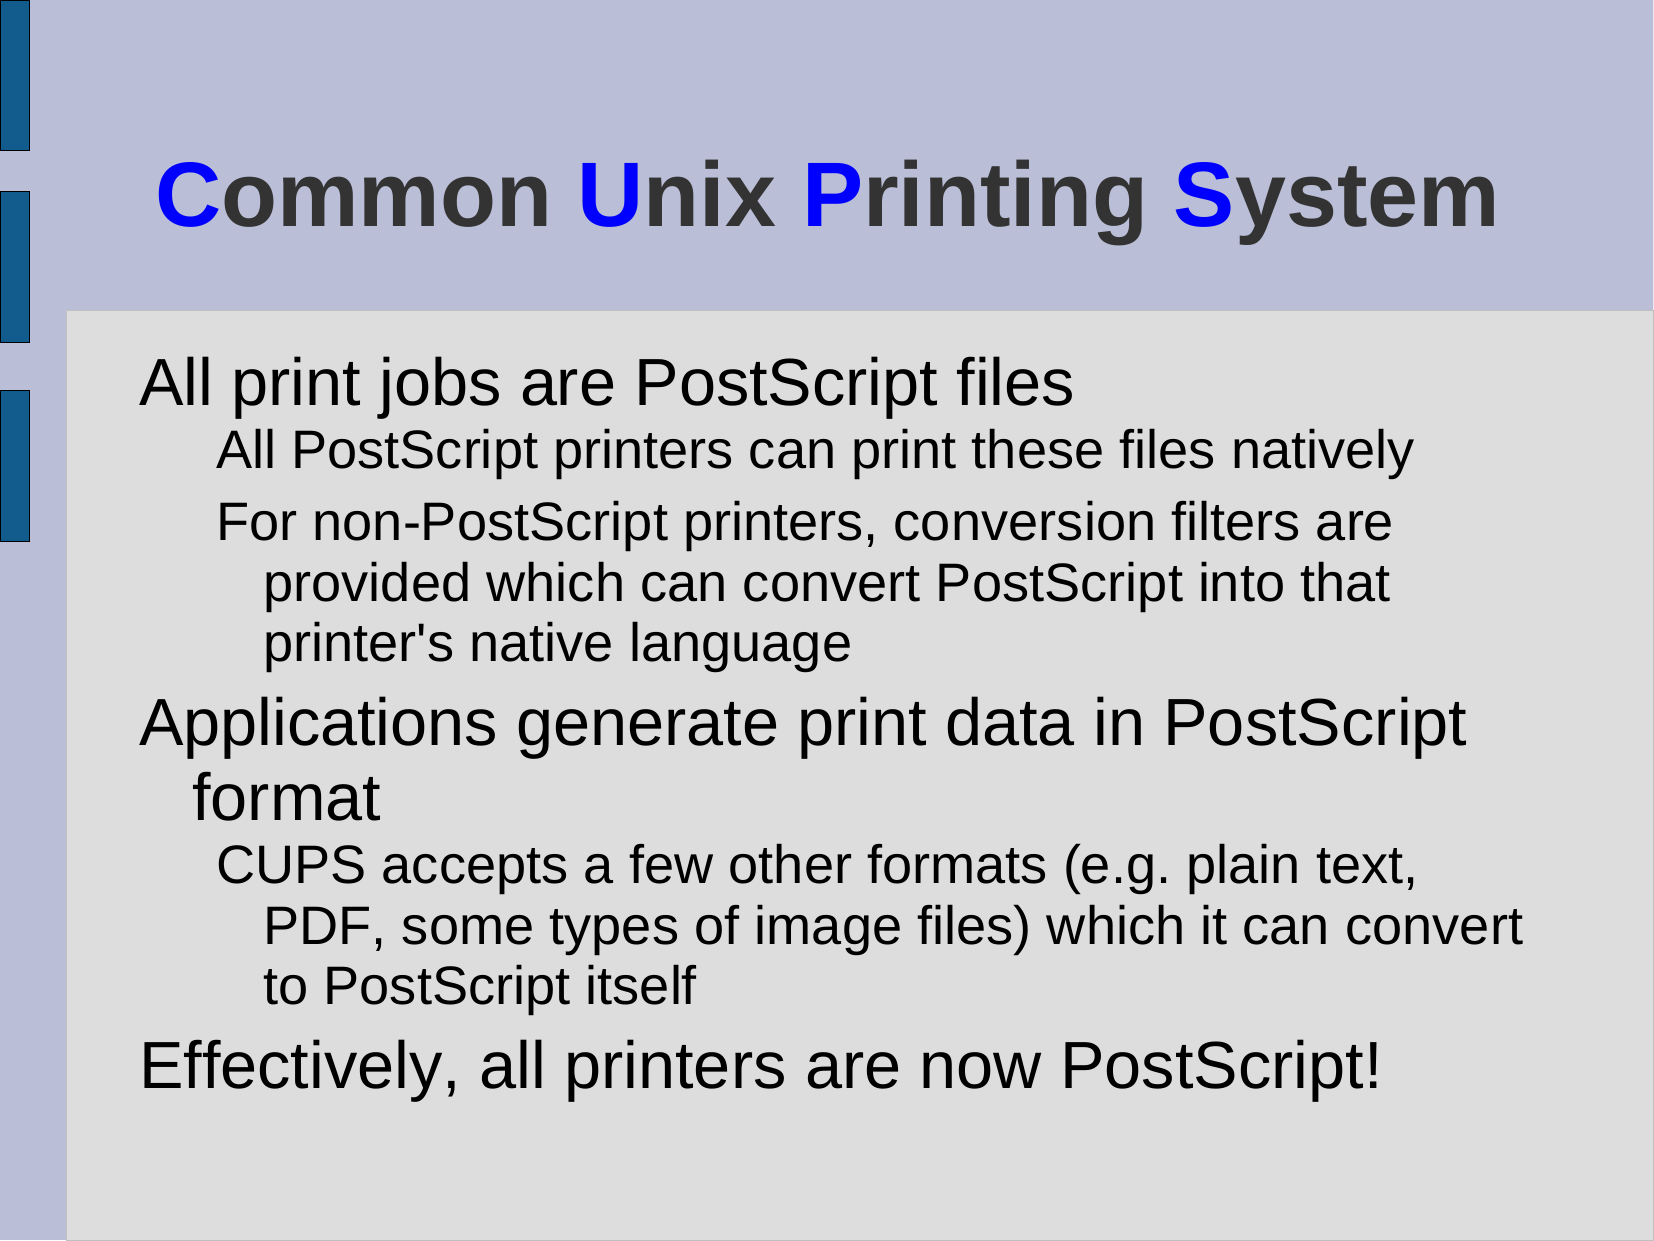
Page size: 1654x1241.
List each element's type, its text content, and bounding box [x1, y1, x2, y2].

list All print jobs are PostScript files All PostScript printers can print these files natively For non-PostScript printers, conversion filters are provided which can convert PostScript into that printer's native language Applications generate print data in PostScript format CUPS accepts a few other formats (e.g. plain text, PDF, some types of image files) which it can convert to PostScript itself Effectively, all printers are now PostScript! [121, 344, 1534, 1185]
title Common Unix Printing System [121, 91, 1534, 299]
